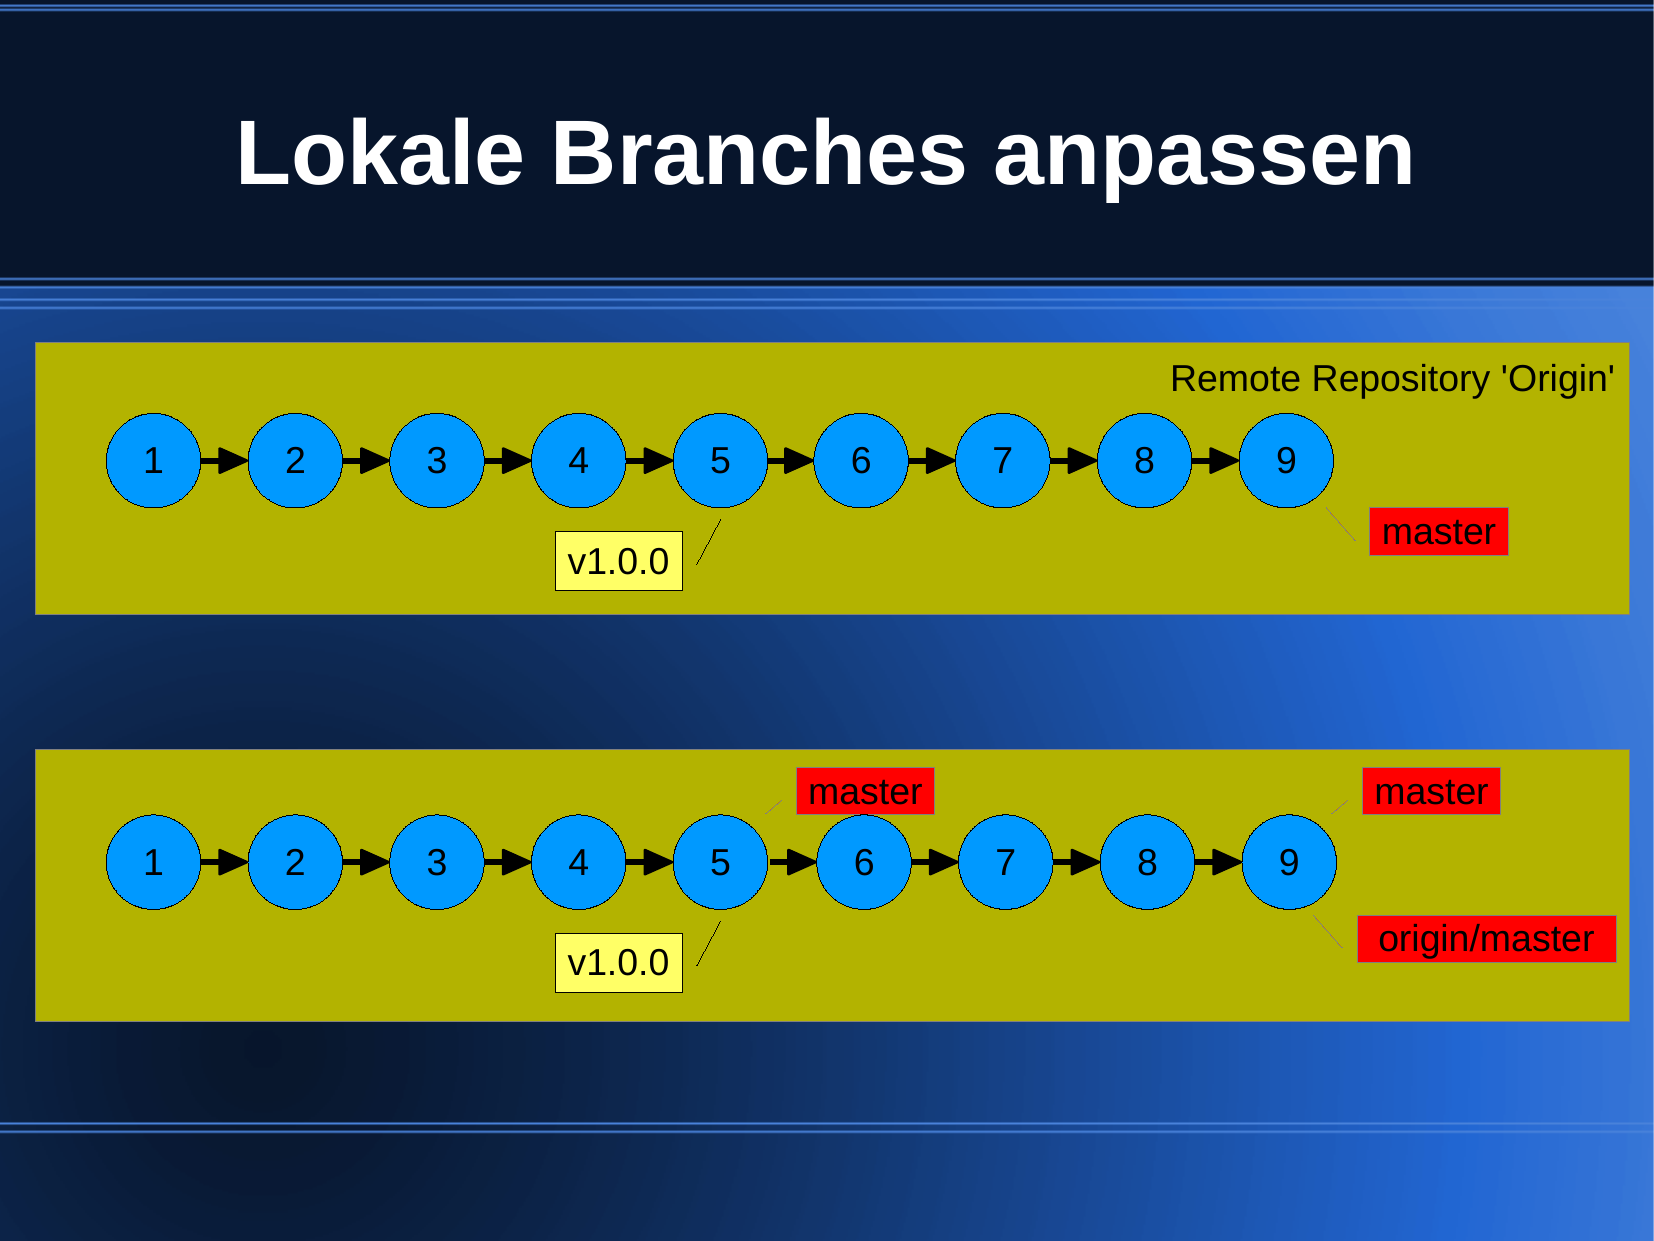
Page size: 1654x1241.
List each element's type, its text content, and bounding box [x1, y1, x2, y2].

text_box 3 [389, 413, 485, 508]
text_box 5 [673, 413, 768, 508]
text_box origin/master [1357, 915, 1616, 963]
text_box 1 [106, 413, 201, 508]
text_box v1.0.0 [555, 531, 682, 591]
text_box master [1370, 508, 1509, 555]
text_box 8 [1100, 814, 1195, 910]
text_box 5 [673, 814, 768, 910]
text_box 7 [958, 814, 1053, 910]
text_box 4 [531, 814, 626, 910]
text_box 1 [106, 814, 201, 910]
text_box master [1362, 768, 1501, 815]
text_box 6 [816, 814, 912, 910]
text_box 9 [1242, 814, 1337, 910]
text_box 9 [1239, 413, 1334, 508]
text_box 7 [955, 413, 1051, 508]
text_box 4 [531, 413, 626, 508]
title Lokale Branches anpassen [82, 49, 1571, 257]
text_box 2 [248, 413, 343, 508]
text_box 3 [389, 814, 485, 910]
text_box 8 [1097, 413, 1192, 508]
text_box [35, 749, 1630, 1022]
text_box 6 [813, 413, 909, 508]
text_box master [796, 768, 935, 815]
text_box 2 [248, 814, 343, 910]
text_box v1.0.0 [555, 933, 682, 992]
text_box Remote Repository 'Origin' [35, 342, 1630, 615]
picture [0, 0, 1654, 1241]
